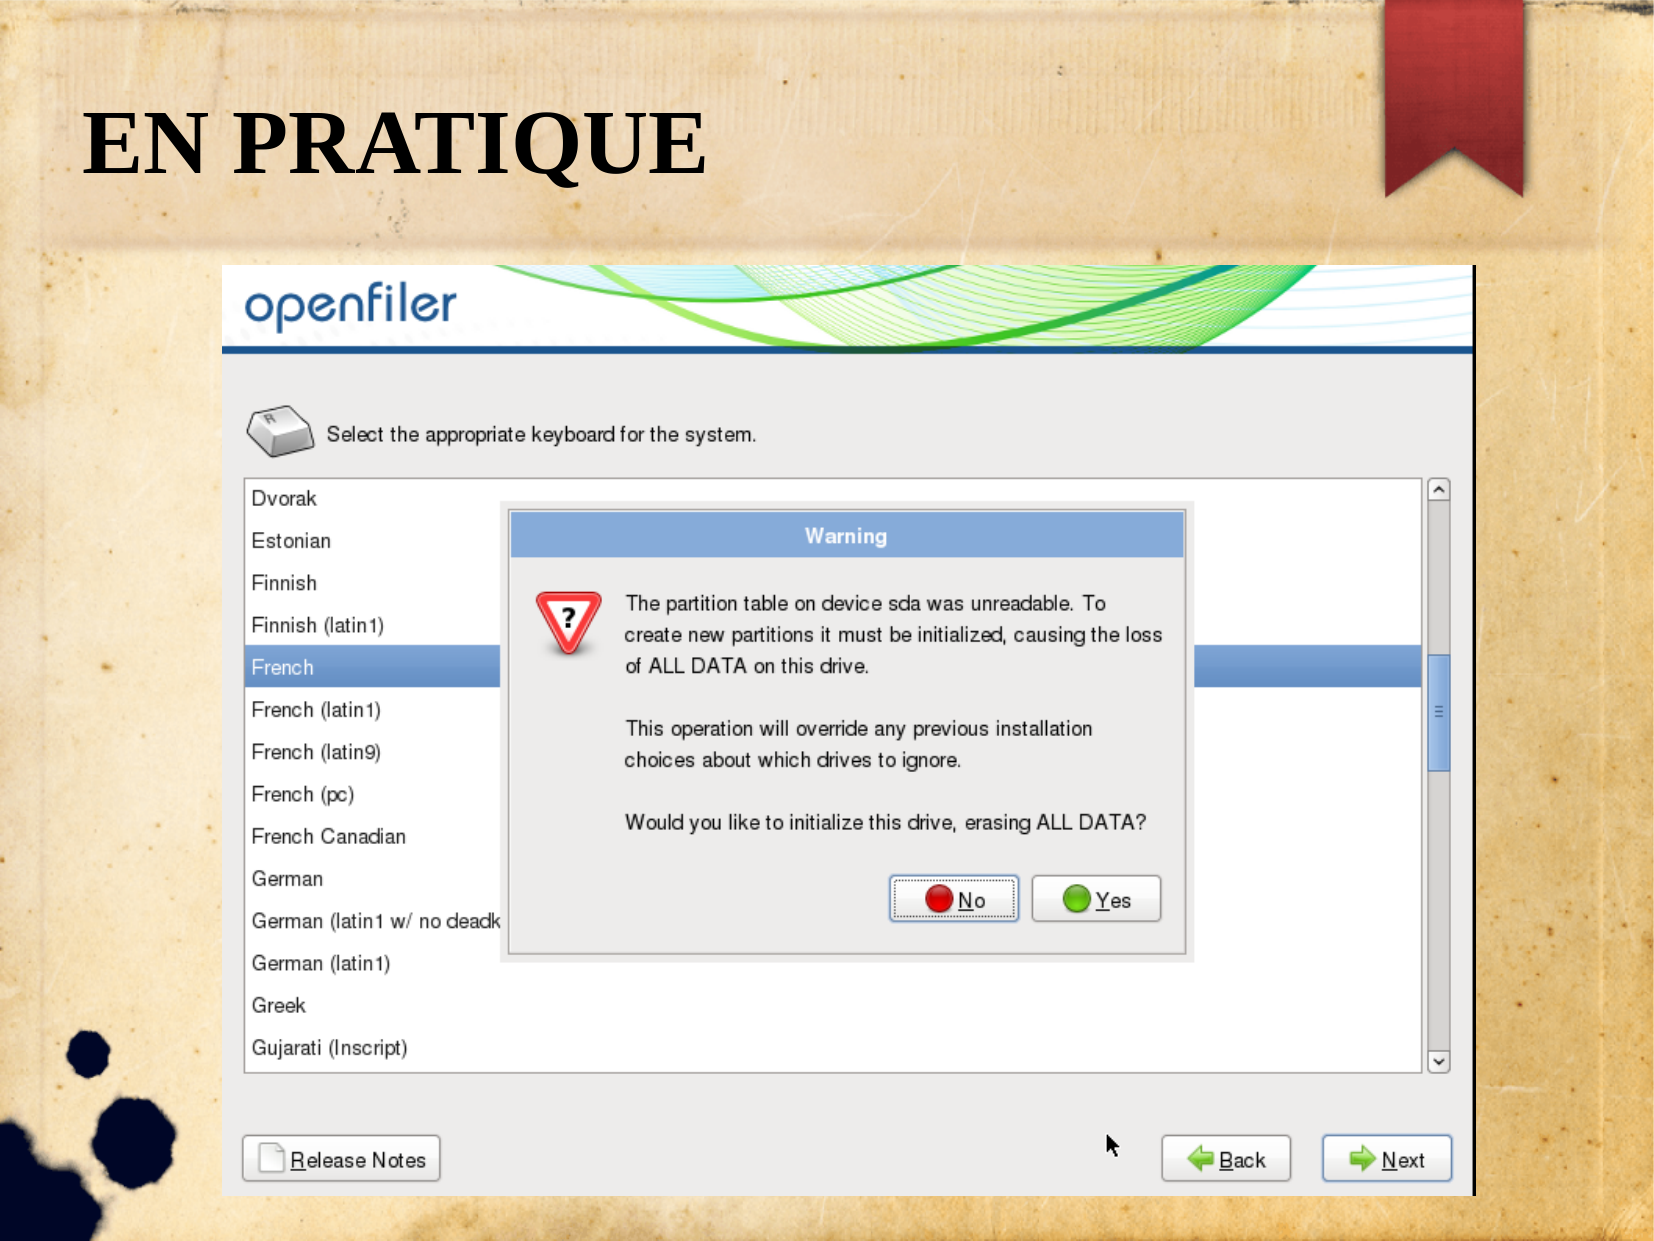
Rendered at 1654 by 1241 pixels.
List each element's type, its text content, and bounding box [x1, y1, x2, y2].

title EN PRATIQUE [82, 49, 1347, 237]
picture [0, 0, 1654, 1241]
